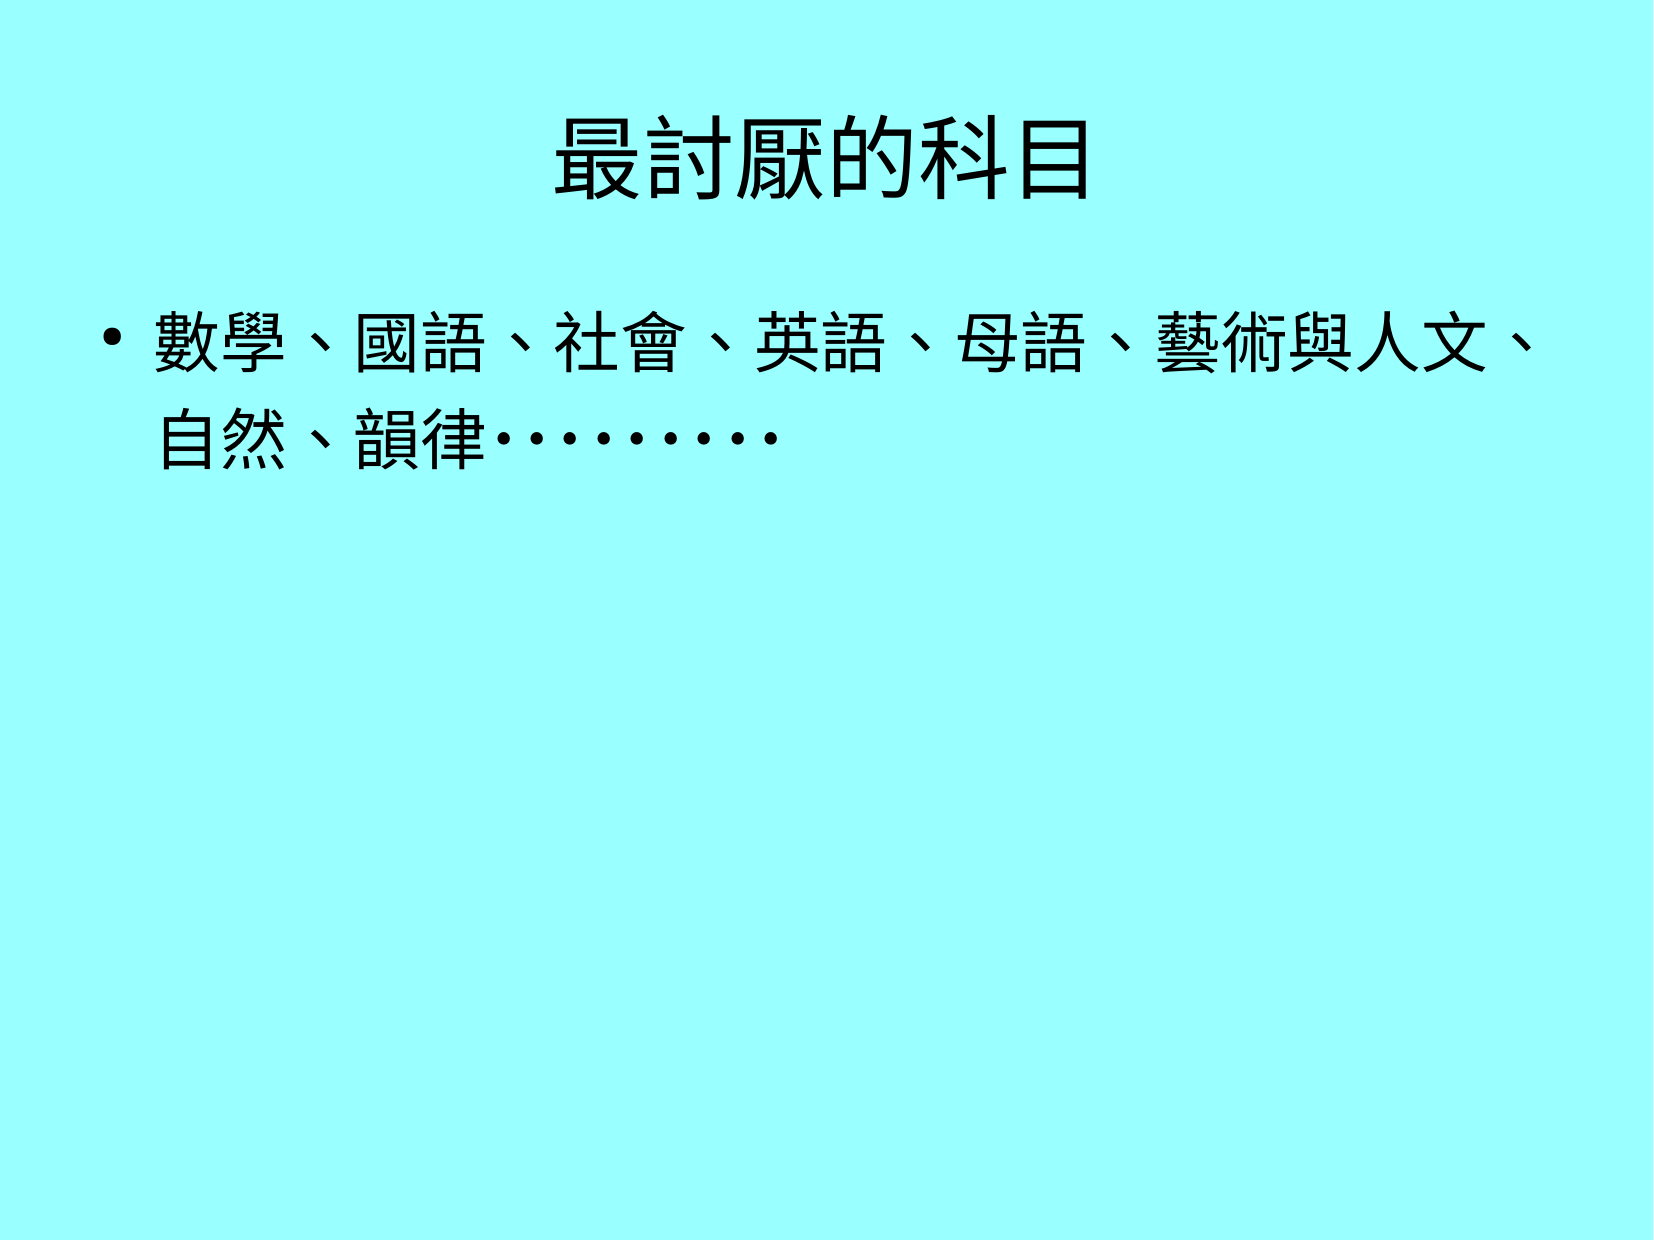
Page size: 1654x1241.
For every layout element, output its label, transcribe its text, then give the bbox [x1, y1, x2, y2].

title 最討厭的科目 [82, 49, 1571, 257]
list 數學、國語、社會、英語、母語、藝術與人文、自然、韻律˙˙˙˙˙˙˙˙˙ [82, 290, 1571, 1010]
